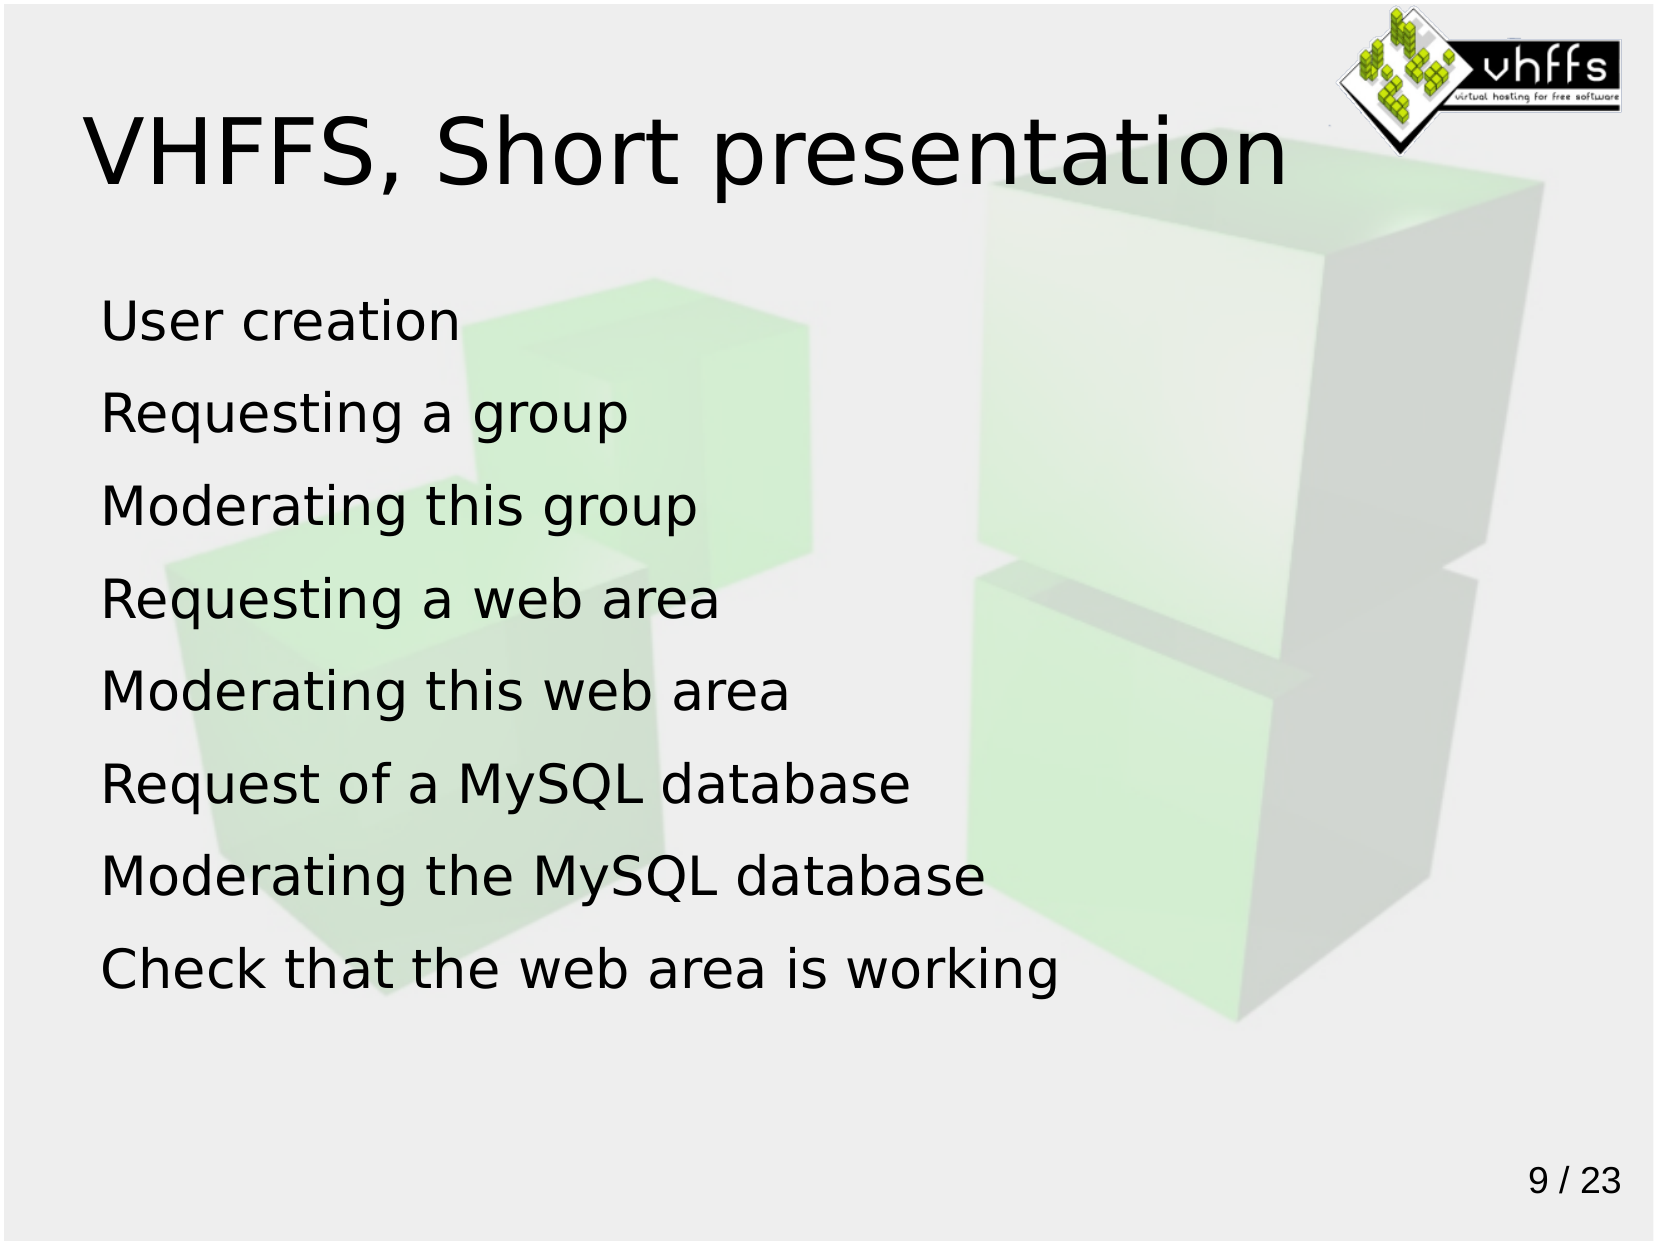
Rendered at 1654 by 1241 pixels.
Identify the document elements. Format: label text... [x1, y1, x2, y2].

title VHFFS, Short presentation [82, 49, 1571, 257]
list User creation Requesting a group Moderating this group Requesting a web area Moderating this web area Request of a MySQL database Moderating the MySQL database Check that the web area is working [82, 290, 1571, 1094]
text_box <numéro> / 23 [1314, 1151, 1637, 1225]
picture [4, 0, 1654, 1241]
